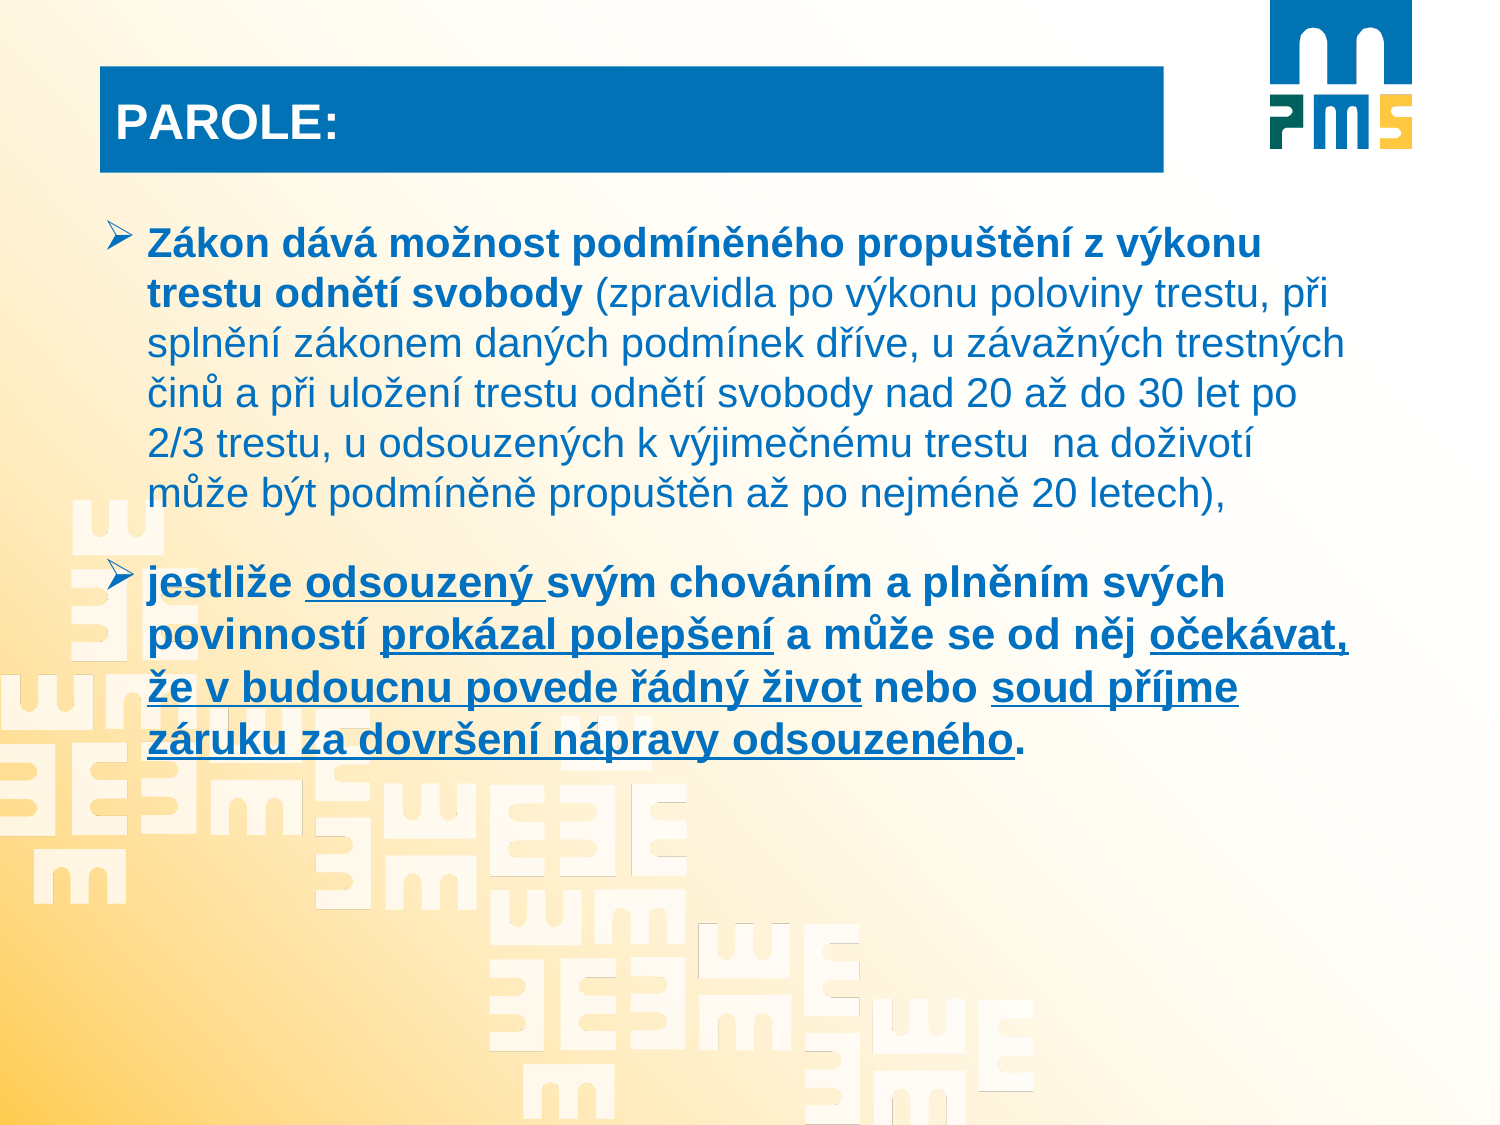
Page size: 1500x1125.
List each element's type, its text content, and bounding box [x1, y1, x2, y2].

title PAROLE: [100, 66, 1164, 173]
text_box Zákon dává možnost podmíněného propuštění z výkonu trestu odnětí svobody (zpravidla po výkonu poloviny trestu, při splnění zákonem daných podmínek dříve, u závažných trestných činů a při uložení trestu odnětí svobody nad 20 až do 30 let po 2/3 trestu, u odsouzených k výjimečnému trestu na doživotí může být podmíněně propuštěn až po nejméně 20 letech), jestliže odsouzený svým chováním a plněním svých povinností prokázal polepšení a může se od něj očekávat, že v budoucnu povede řádný život nebo soud příjme záruku za dovršení nápravy odsouzeného. [88, 207, 1365, 1059]
picture [0, 0, 1500, 1125]
